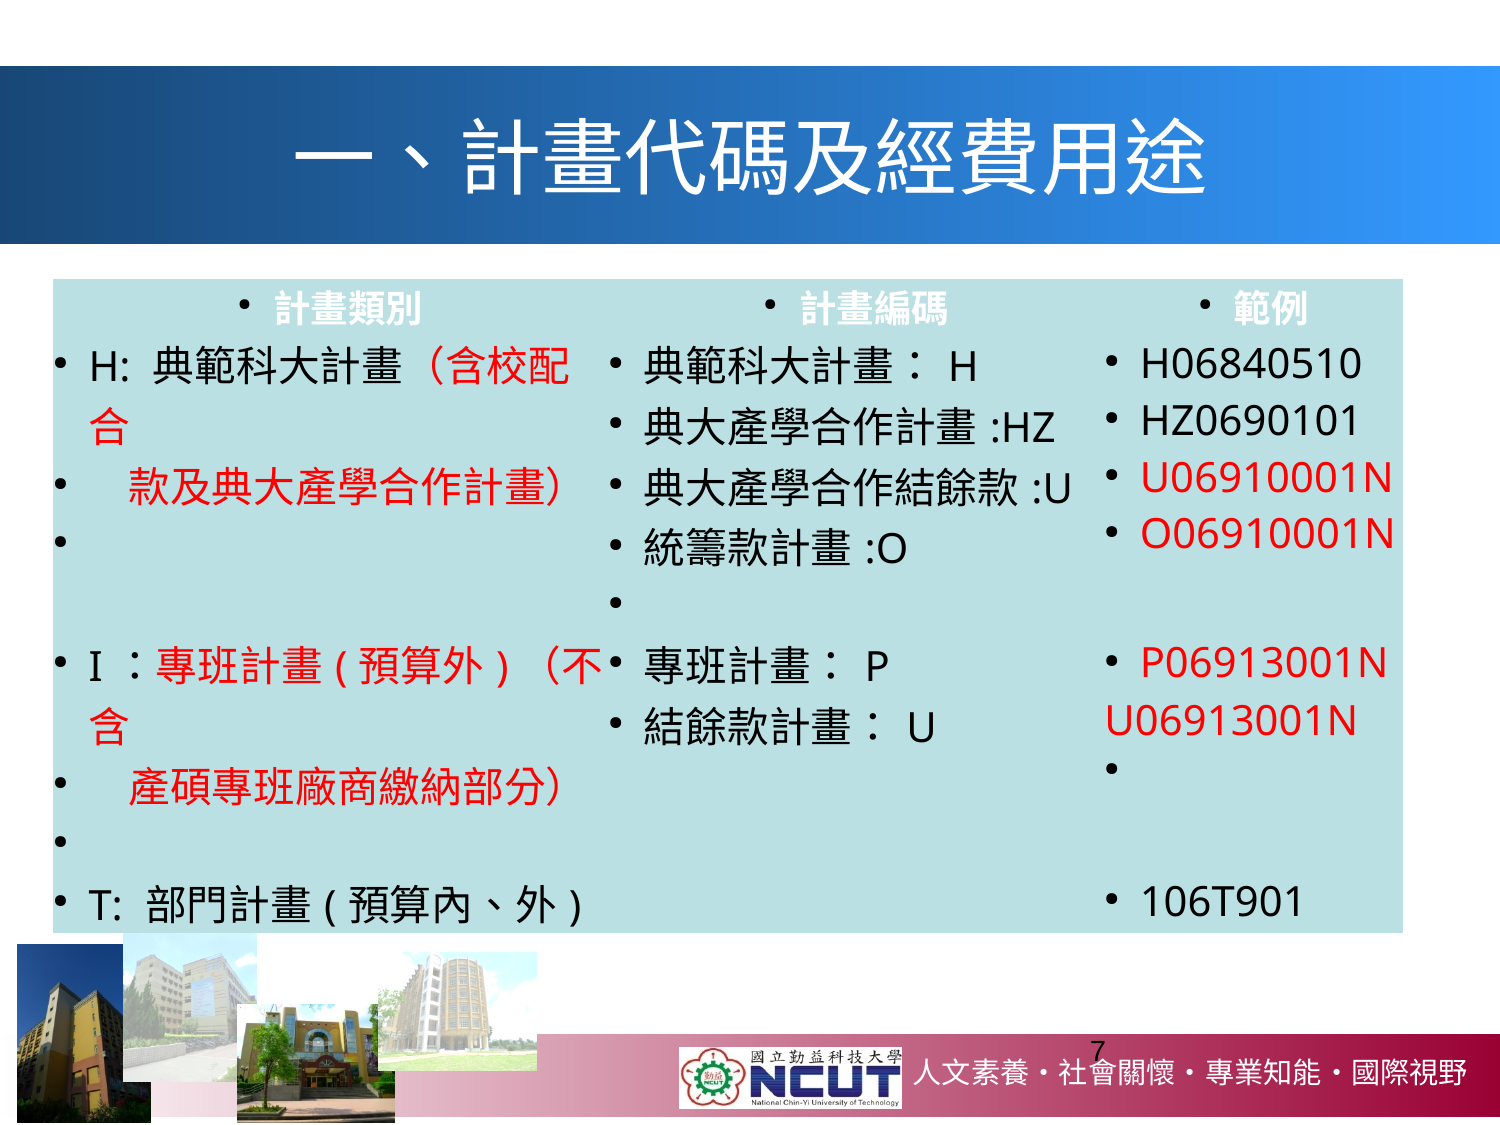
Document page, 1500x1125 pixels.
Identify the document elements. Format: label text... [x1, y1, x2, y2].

text_box 7 [1074, 1024, 1426, 1103]
title 一、計畫代碼及經費用途 [0, 66, 1500, 244]
table_cell H06840510 HZ0690101 U06910001N O06910001N [1104, 333, 1403, 633]
table_cell H: 典範科大計畫（含校配合 款及典大產學合作計畫） [53, 333, 608, 633]
table_cell [608, 872, 1104, 933]
table_header 計畫類別 [53, 279, 608, 333]
table_header 計畫編碼 [608, 279, 1104, 333]
table_cell 專班計畫：P 結餘款計畫：U [608, 633, 1104, 872]
table_header 範例 [1104, 279, 1403, 333]
table_cell 106T901 [1104, 872, 1403, 933]
table_cell P06913001N U06913001N [1104, 633, 1403, 872]
table_cell I：專班計畫(預算外)（不含 產碩專班廠商繳納部分） [53, 633, 608, 872]
table_cell 典範科大計畫：H 典大產學合作計畫:HZ 典大產學合作結餘款:U 統籌款計畫:O [608, 333, 1104, 633]
table_cell T: 部門計畫(預算內、外) [53, 872, 608, 933]
